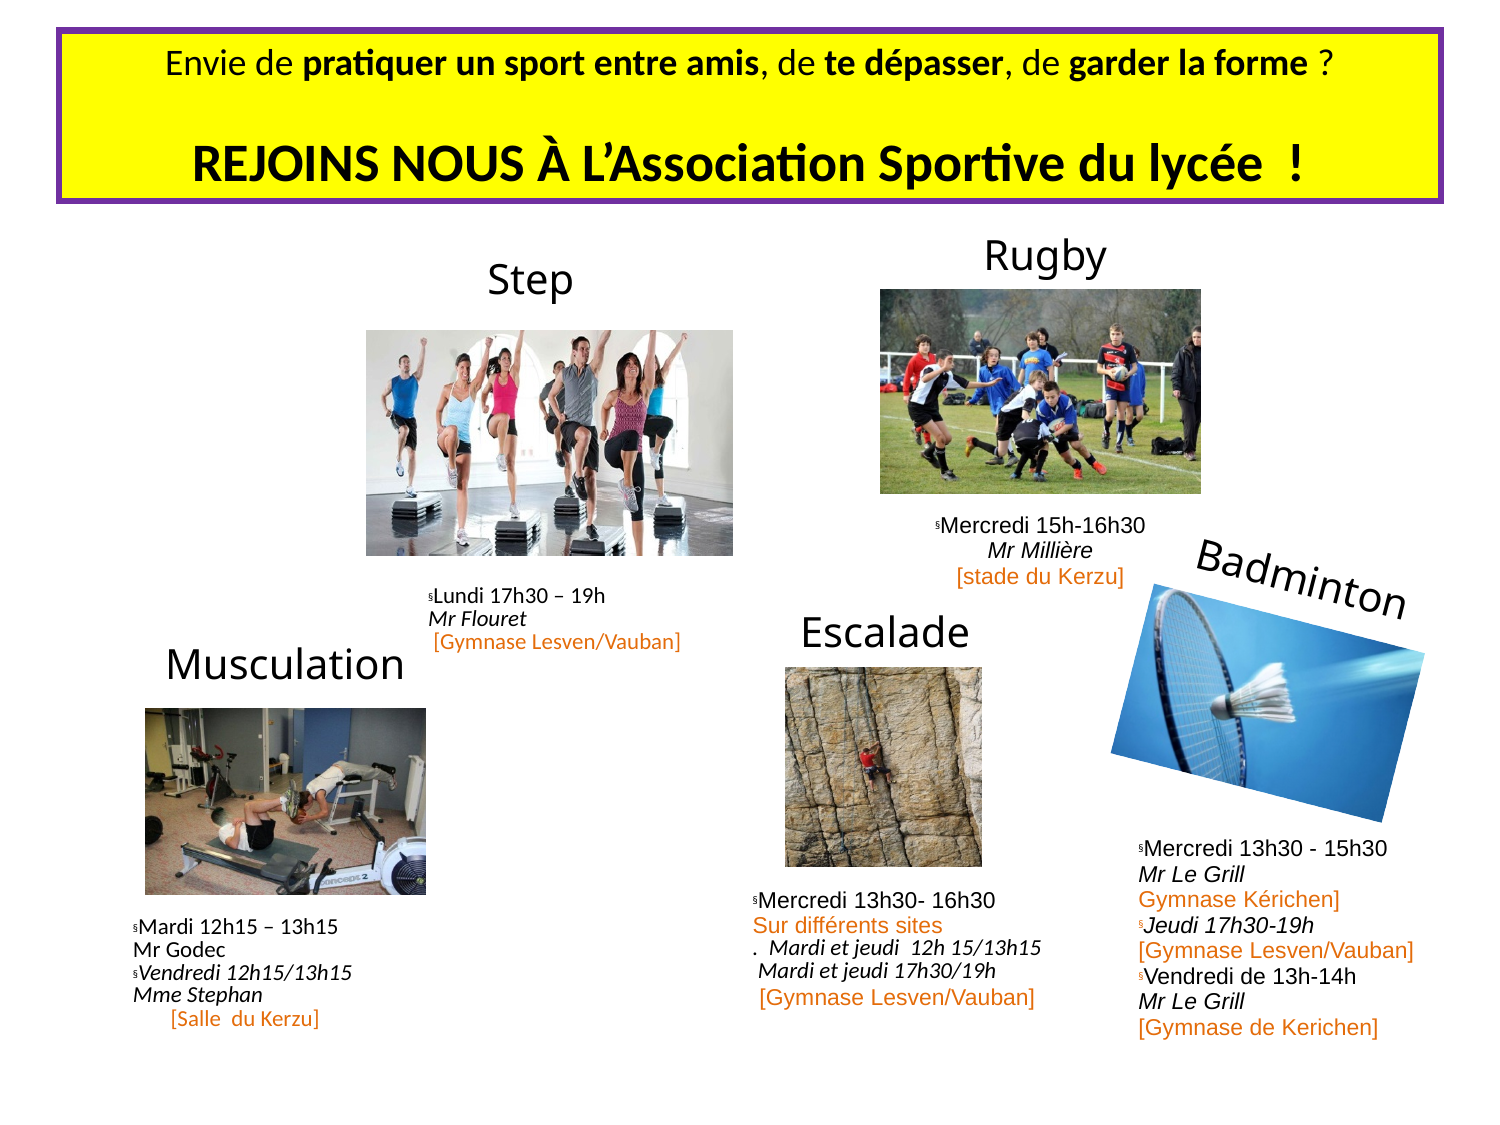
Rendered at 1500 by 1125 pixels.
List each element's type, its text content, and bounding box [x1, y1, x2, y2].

text_box Mercredi 13h30 - 15h30 Mr Le Grill Gymnase Kérichen] Jeudi 17h30-19h [Gymnase Lesven/Vauban] Vendredi de 13h-14h Mr Le Grill [Gymnase de Kerichen] [1123, 828, 1432, 1048]
text_box Lundi 17h30 – 19h Mr Flouret [Gymnase Lesven/Vauban] [413, 578, 745, 663]
text_box Rugby [968, 218, 1217, 291]
picture [785, 667, 982, 867]
text_box Step [472, 242, 601, 315]
text_box Escalade [785, 595, 1034, 668]
text_box Badminton [1173, 513, 1433, 645]
text_box Mercredi 13h30- 16h30 Sur différents sites . Mardi et jeudi 12h 15/13h15 Mardi et jeudi 17h30/19h [Gymnase Lesven/Vauban] [737, 879, 1090, 1018]
text_box Mercredi 15h-16h30 Mr Millière [stade du Kerzu] [902, 505, 1179, 597]
text_box Musculation [135, 627, 436, 700]
title Envie de pratiquer un sport entre amis, de te dépasser, de garder la forme ? REJOINS NOUS À L’Association Sportive du lycée ! [59, 30, 1441, 201]
picture [145, 708, 426, 895]
text_box Mardi 12h15 – 13h15 Mr Godec Vendredi 12h15/13h15 Mme Stephan [Salle du Kerzu] [118, 909, 449, 1040]
picture [1110, 583, 1425, 823]
picture [880, 289, 1201, 495]
picture [366, 330, 733, 556]
